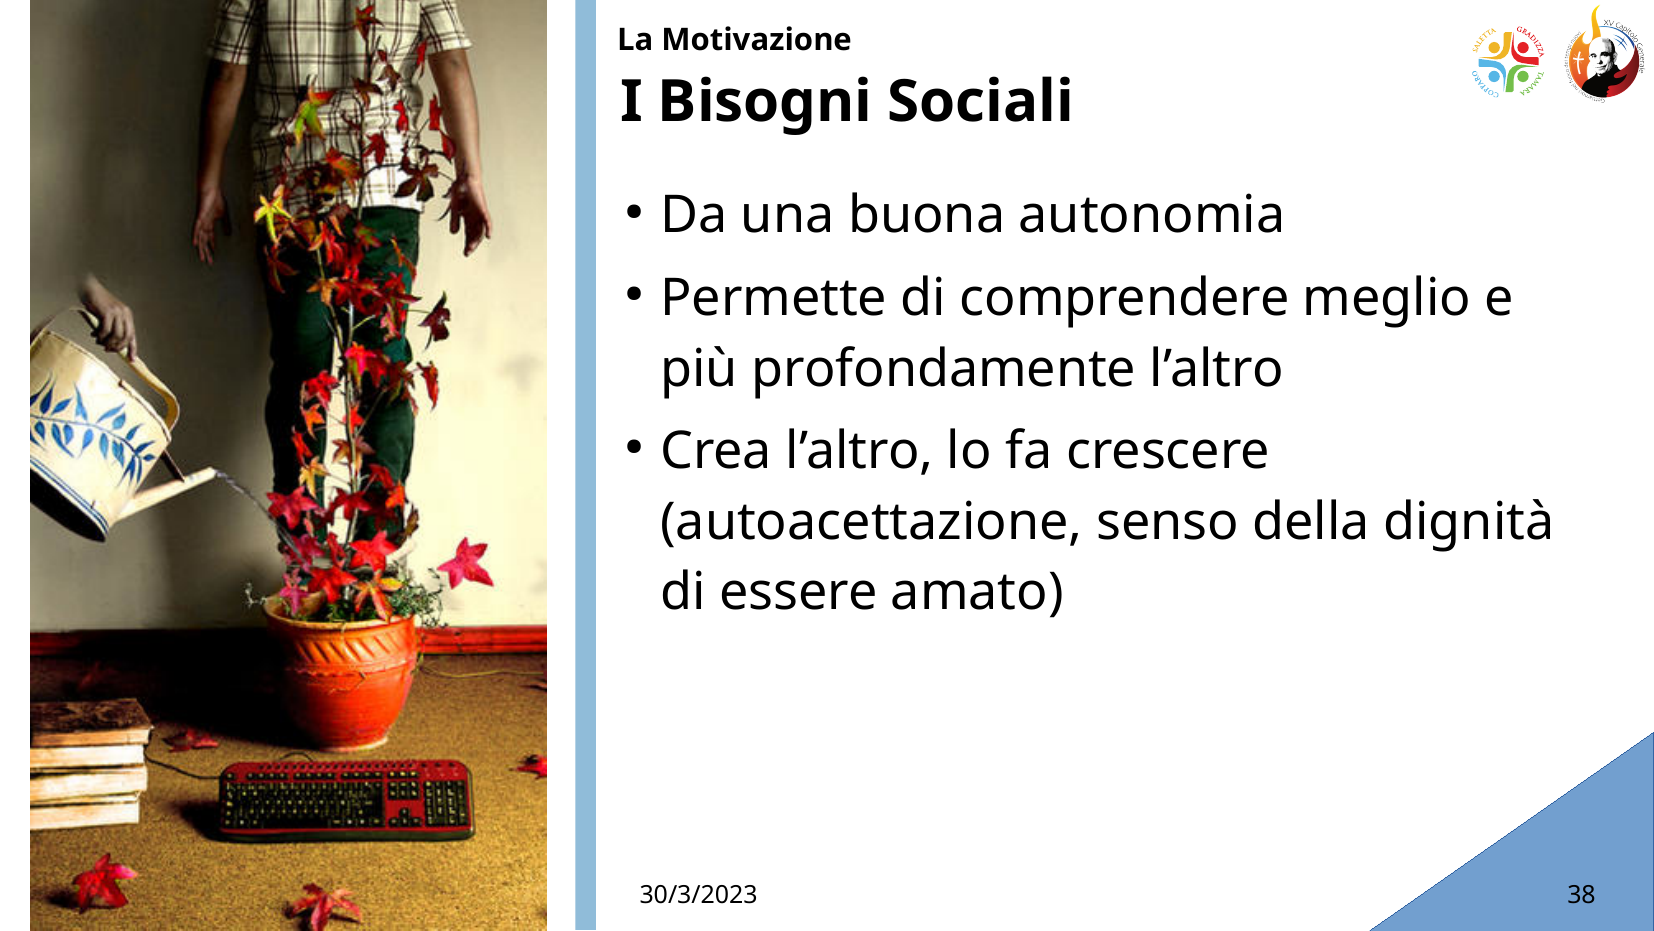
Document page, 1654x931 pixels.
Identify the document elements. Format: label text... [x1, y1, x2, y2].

picture [1563, 4, 1646, 103]
text_box La Motivazione [602, 9, 1335, 63]
subtitle Da una buona autonomia Permette di comprendere meglio e più profondamente l’altro Crea l’altro, lo fa crescere (autoacettazione, senso della dignità di essere amato) [624, 177, 1602, 873]
title I Bisogni Sociali [620, 70, 1617, 142]
picture [30, 0, 547, 931]
